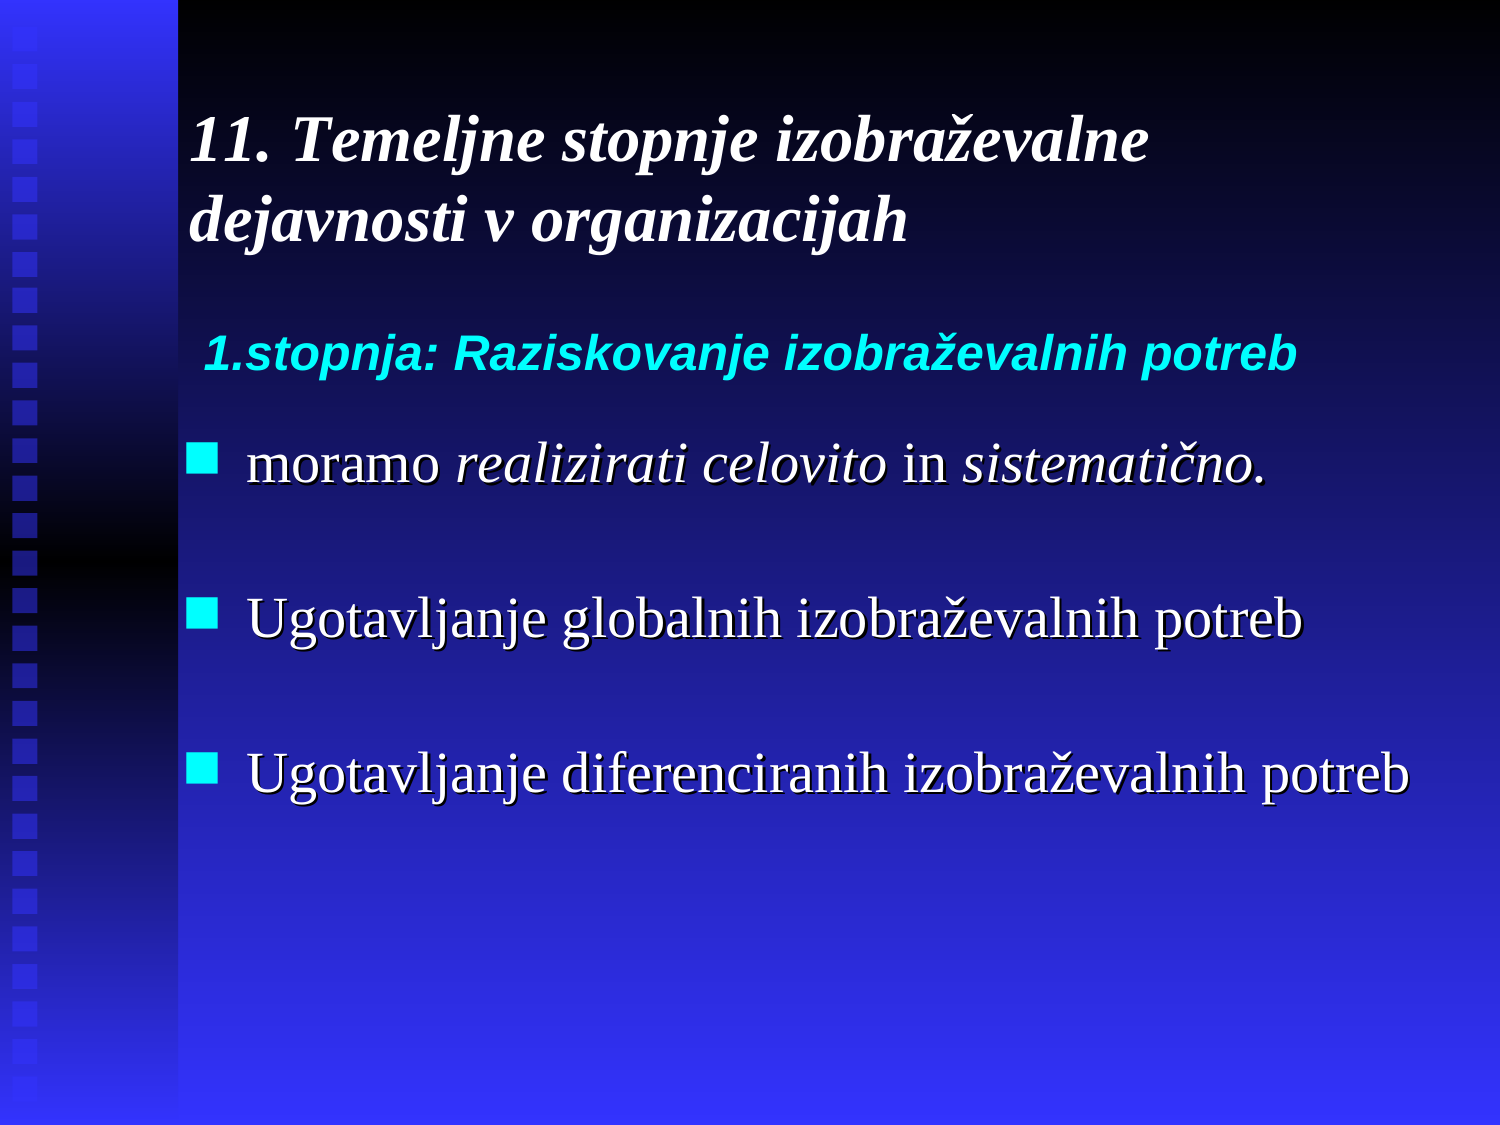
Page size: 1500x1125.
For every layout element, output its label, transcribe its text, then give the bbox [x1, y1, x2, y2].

list moramo realizirati celovito in sistematično. Ugotavljanje globalnih izobraževalnih potreb Ugotavljanje diferenciranih izobraževalnih potreb [174, 424, 1476, 838]
title 11. Temeljne stopnje izobraževalne dejavnosti v organizacijah [174, 87, 1450, 263]
text_box 1.stopnja: Raziskovanje izobraževalnih potreb [174, 312, 1314, 388]
